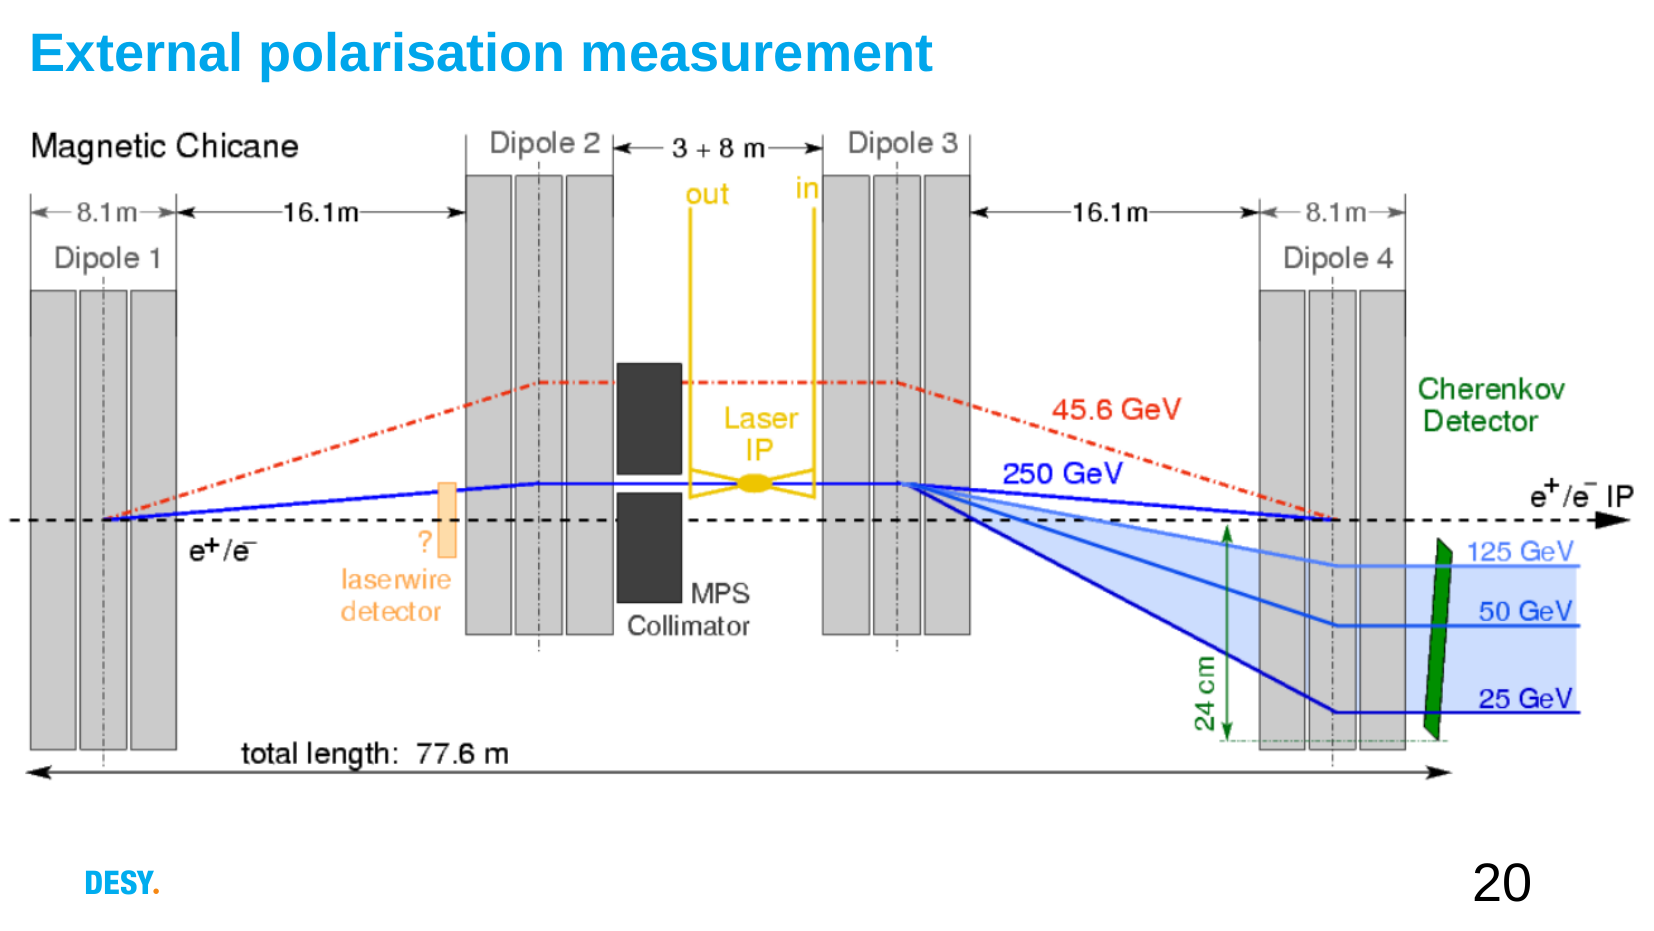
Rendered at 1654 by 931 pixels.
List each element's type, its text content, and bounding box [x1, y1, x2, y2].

picture [0, 90, 1654, 856]
text_box External polarisation measurement [15, 15, 950, 91]
